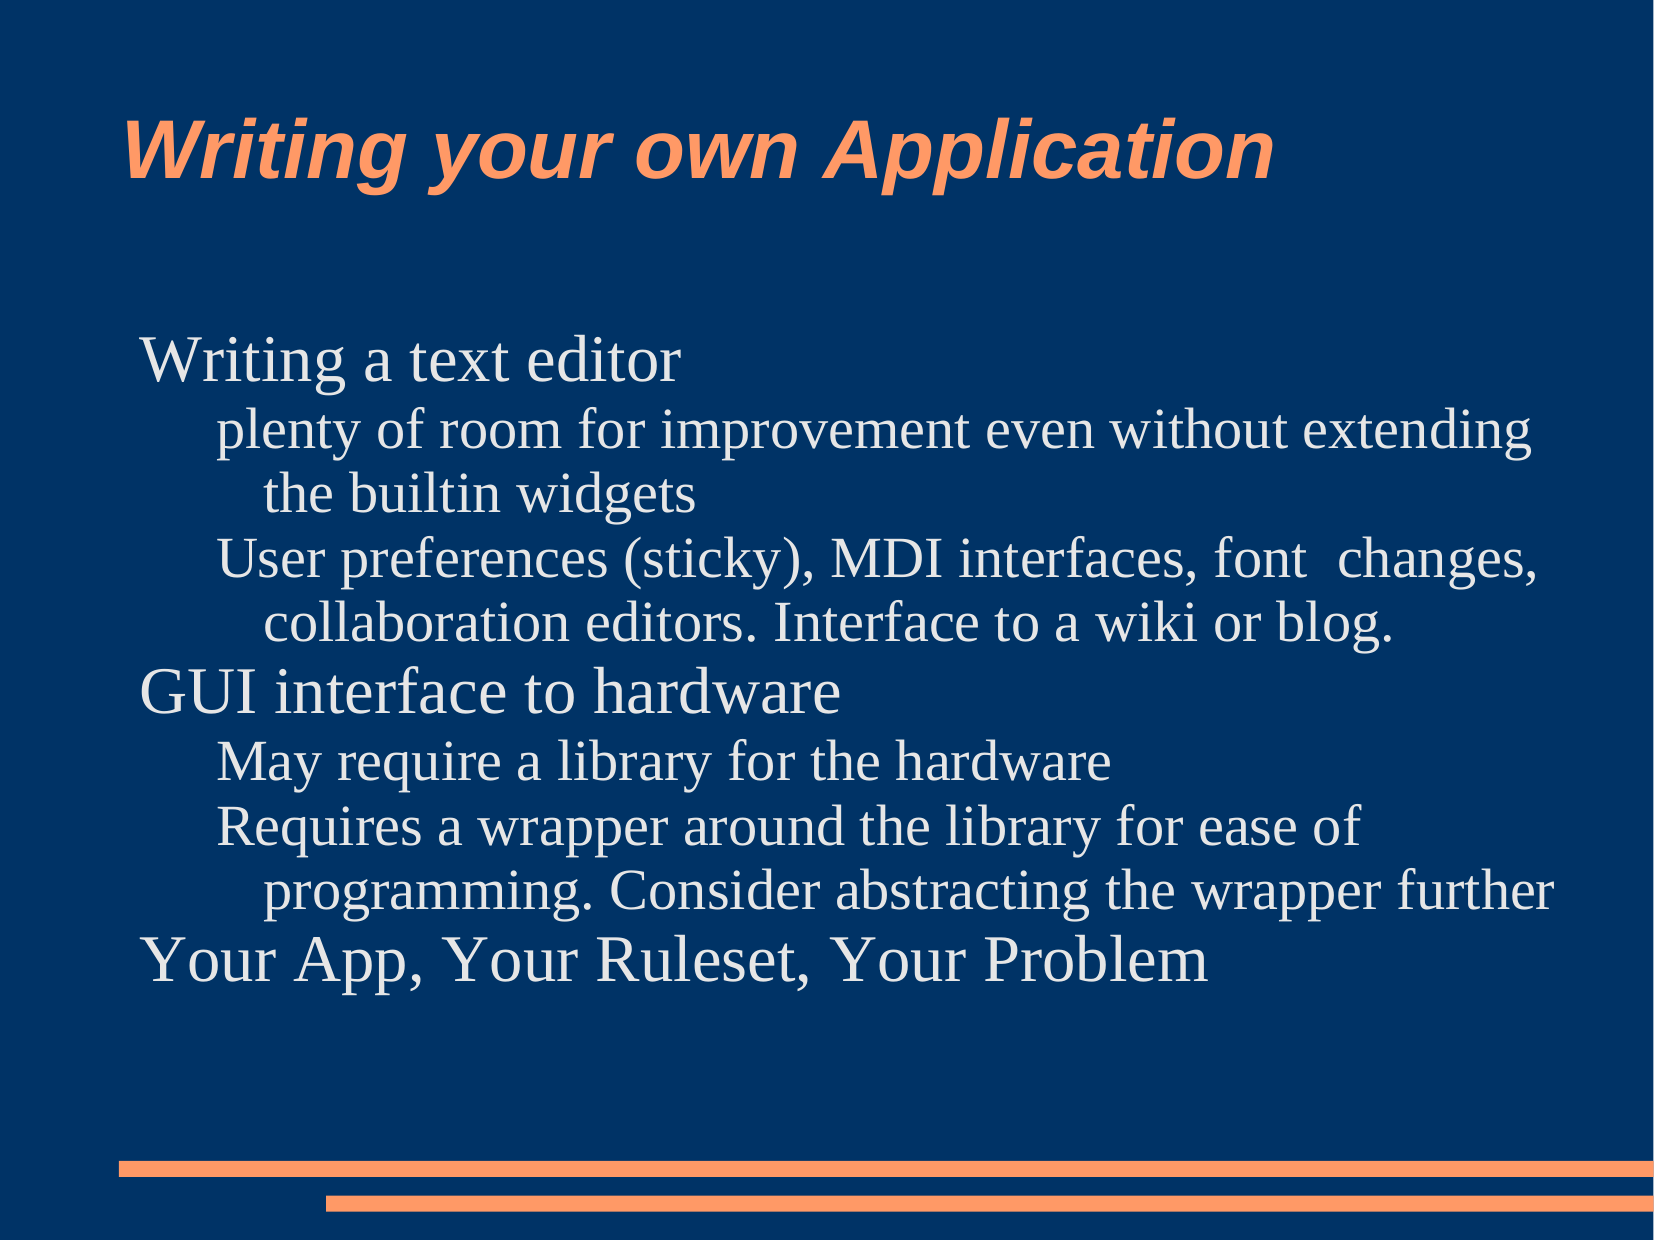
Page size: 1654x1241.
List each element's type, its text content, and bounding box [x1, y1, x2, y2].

title Writing your own Application [121, 46, 1534, 254]
list Writing a text editor plenty of room for improvement even without extending the builtin widgets User preferences (sticky), MDI interfaces, font changes, collaboration editors. Interface to a wiki or blog. GUI interface to hardware May require a library for the hardware Requires a wrapper around the library for ease of programming. Consider abstracting the wrapper further Your App, Your Ruleset, Your Problem [121, 322, 1561, 1166]
